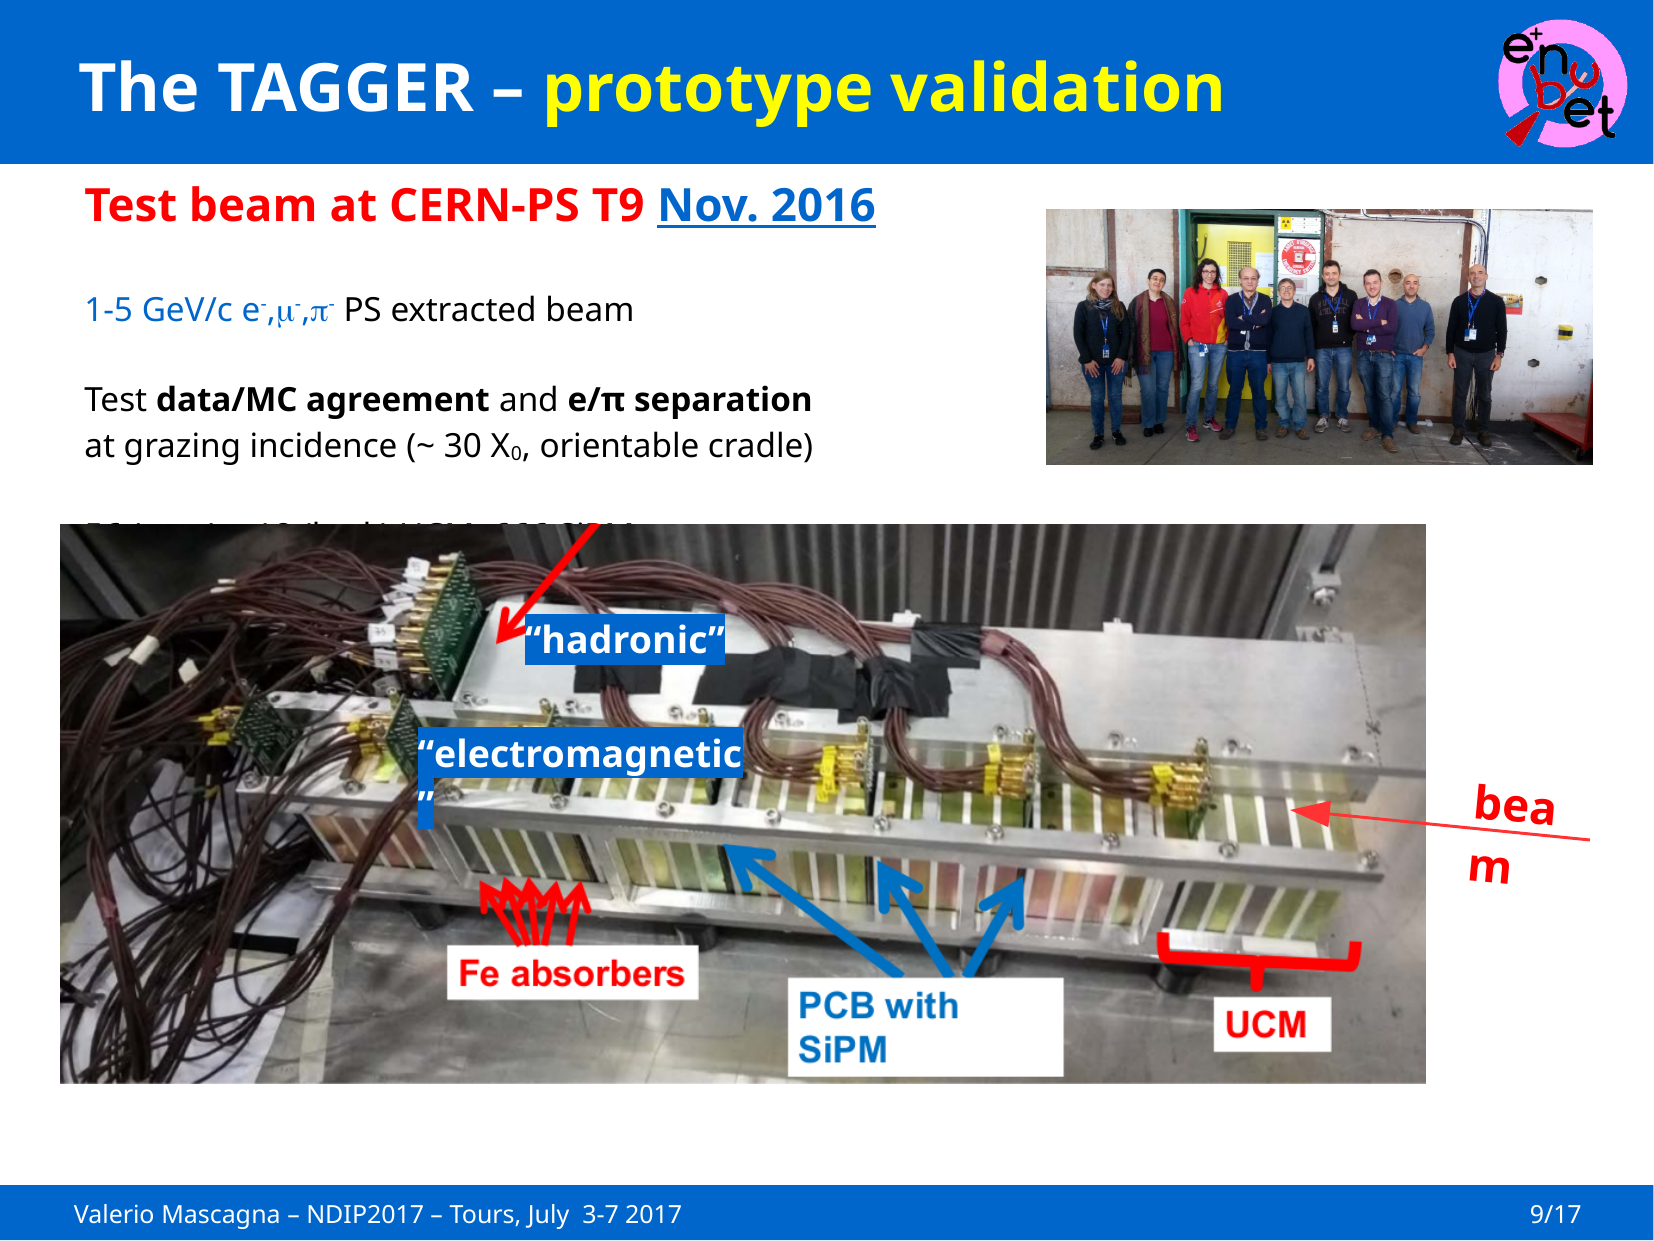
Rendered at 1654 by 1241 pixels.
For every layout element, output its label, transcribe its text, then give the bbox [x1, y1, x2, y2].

picture [60, 524, 1426, 1084]
text_box beam [1447, 760, 1613, 944]
picture [1494, 18, 1630, 150]
text_box The TAGGER – prototype validation [63, 32, 1366, 198]
text_box Test beam at CERN-PS T9 Nov. 2016 1-5 GeV/c e-,m-,p- PS extracted beam Test data/MC agreement and e/π separation at grazing incidence (~ 30 X0, orientable cradle) 56 (e.m.) + 18 (had.) UCM, 666 SiPM [69, 165, 973, 515]
text_box “hadronic” [510, 606, 766, 676]
text_box “electromagnetic” [402, 720, 766, 819]
picture [1046, 209, 1593, 466]
